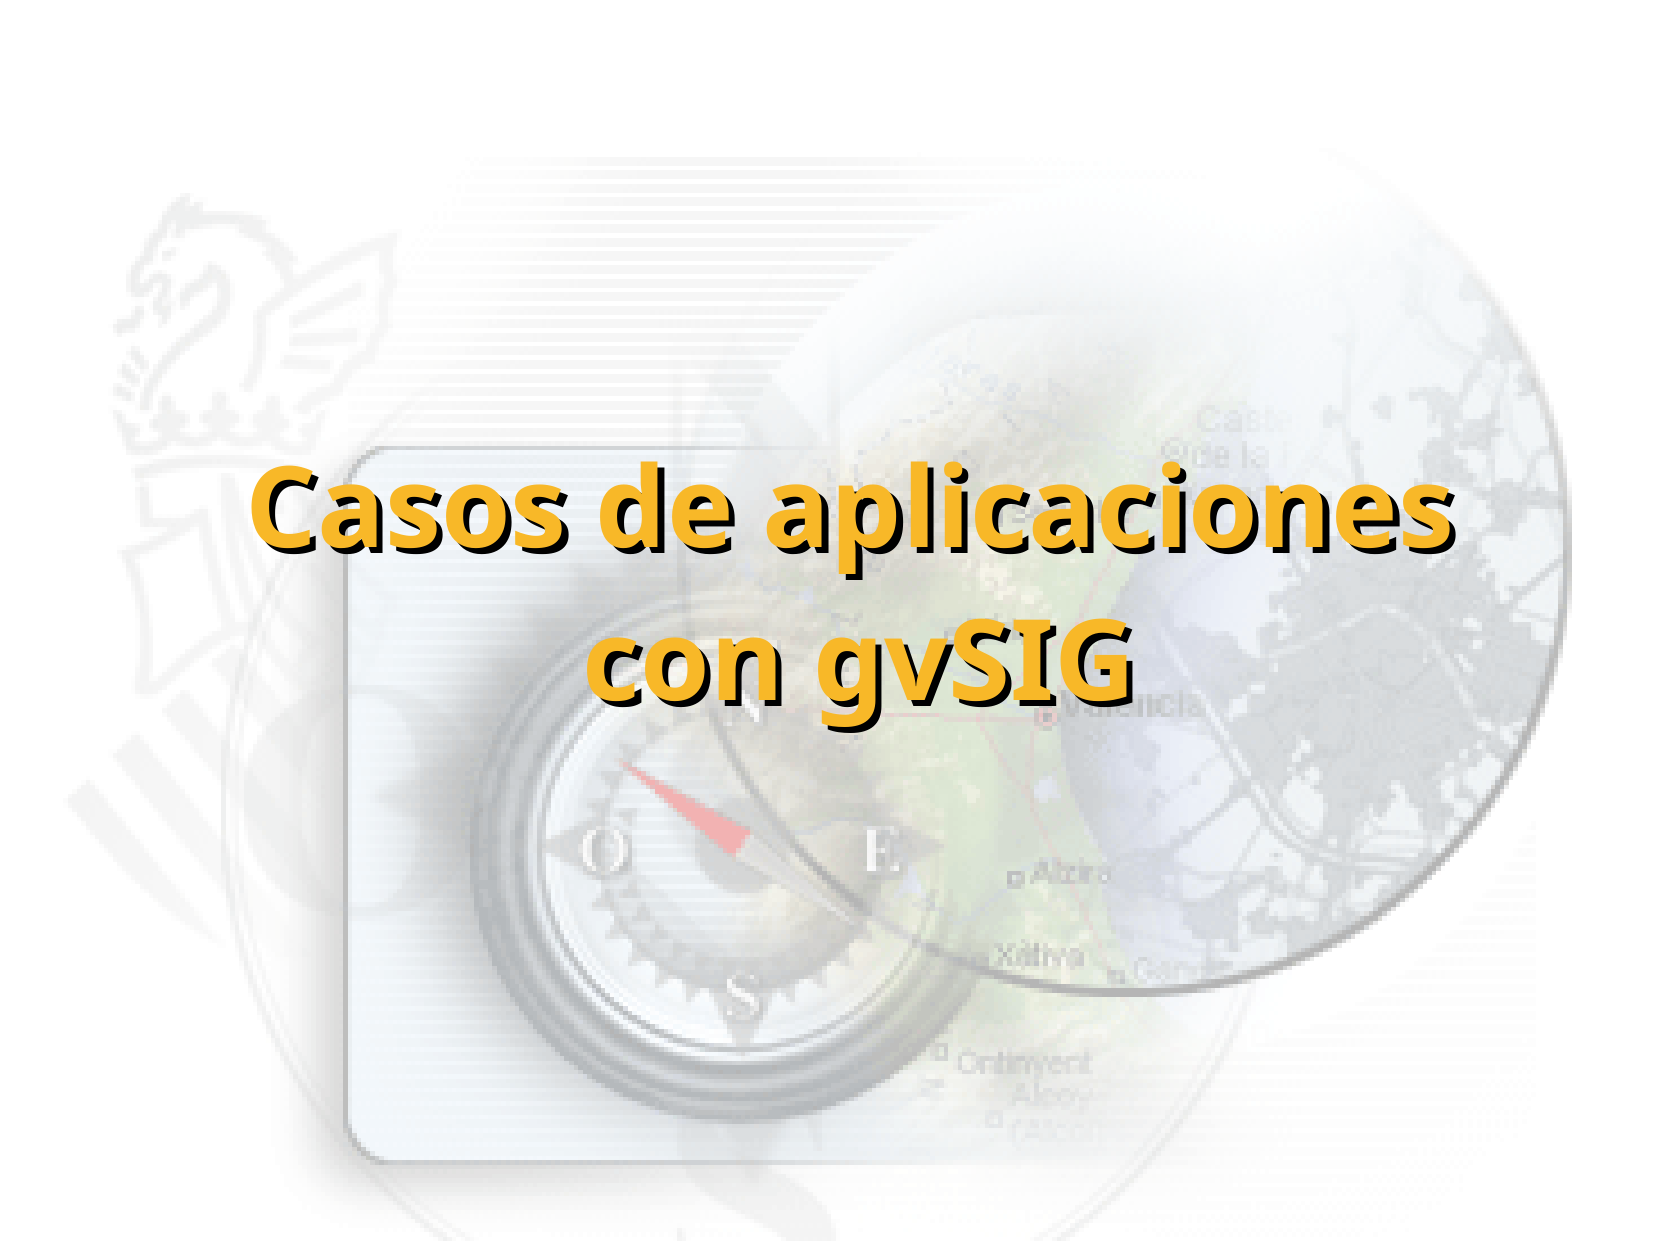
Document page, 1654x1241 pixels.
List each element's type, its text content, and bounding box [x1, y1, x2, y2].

title Casos de aplicaciones con gvSIG [59, 363, 1548, 798]
